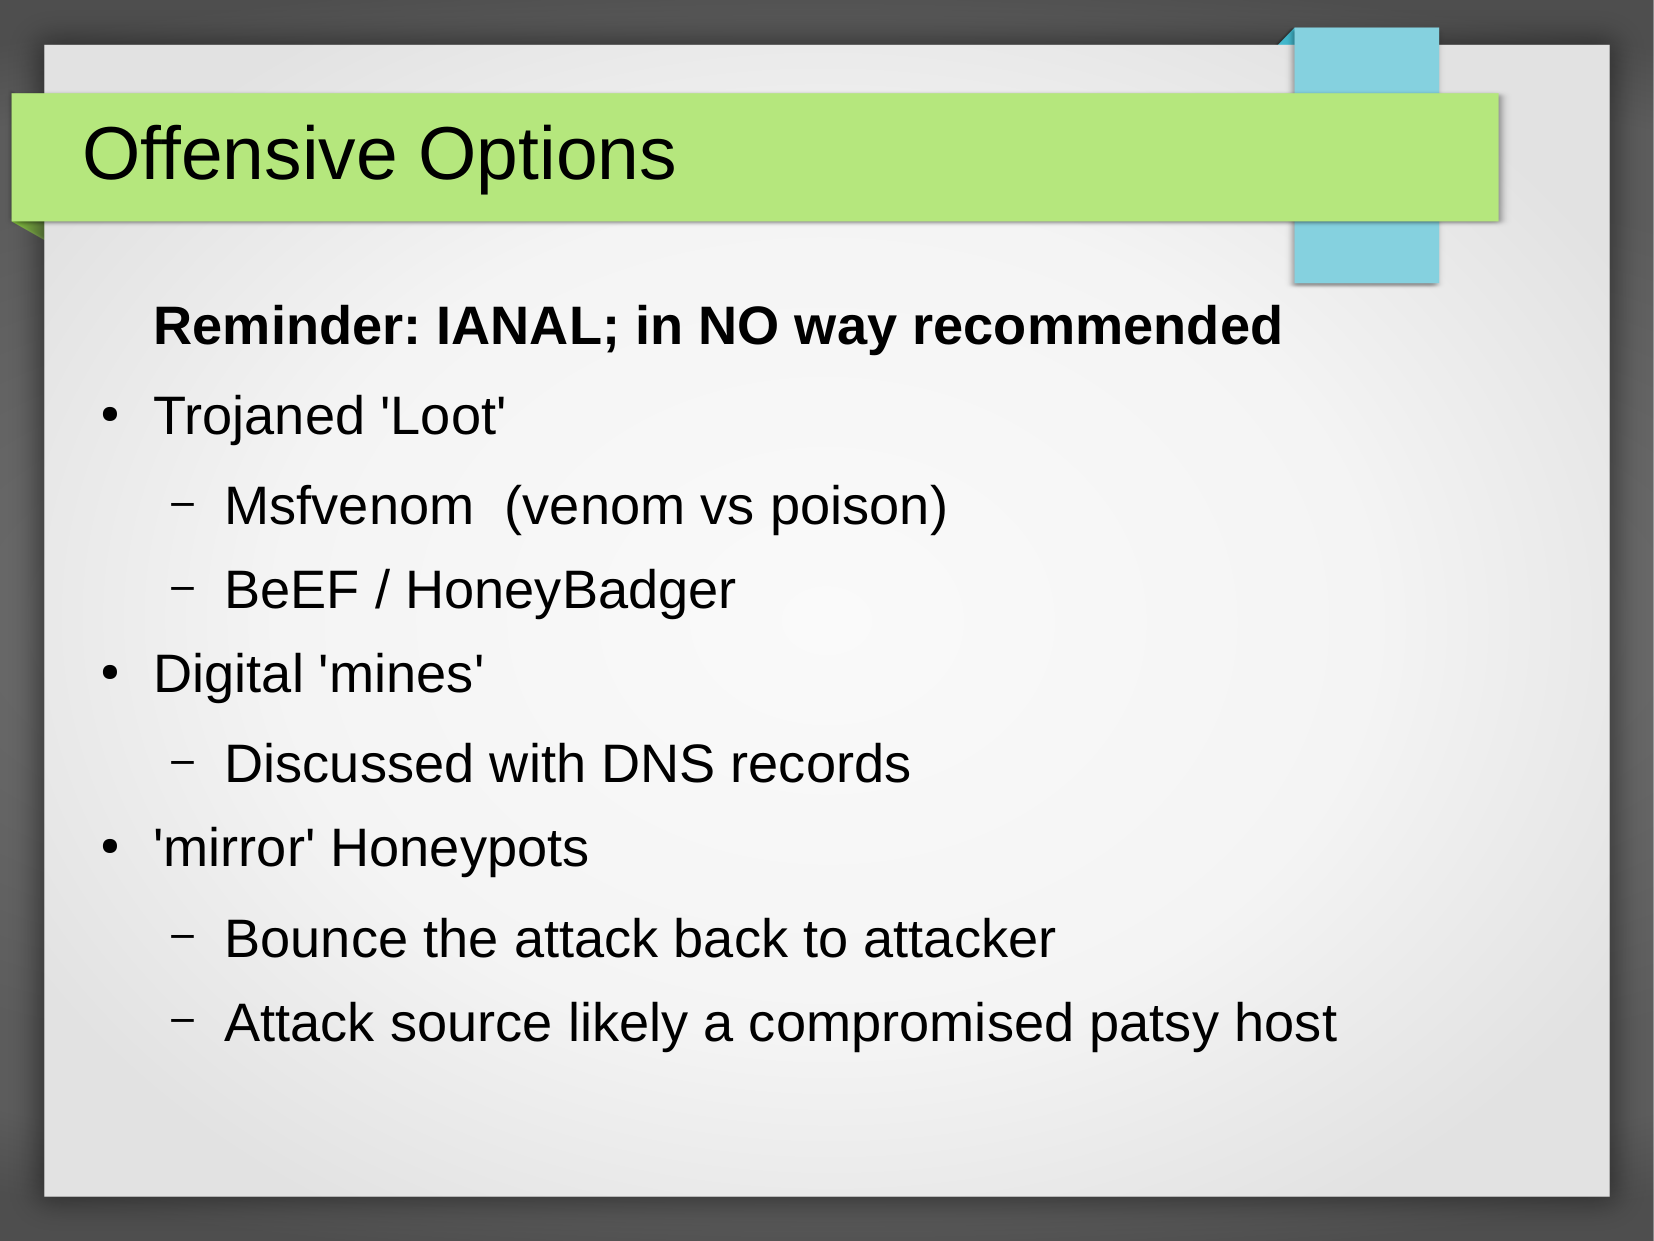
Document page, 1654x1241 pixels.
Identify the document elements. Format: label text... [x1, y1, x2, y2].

picture [0, 0, 1654, 1241]
title Offensive Options [82, 94, 1264, 213]
list Reminder: IANAL; in NO way recommended Trojaned 'Loot' Msfvenom (venom vs poison) BeEF / HoneyBadger Digital 'mines' Discussed with DNS records 'mirror' Honeypots Bounce the attack back to attacker Attack source likely a compromised patsy host [82, 295, 1571, 1099]
